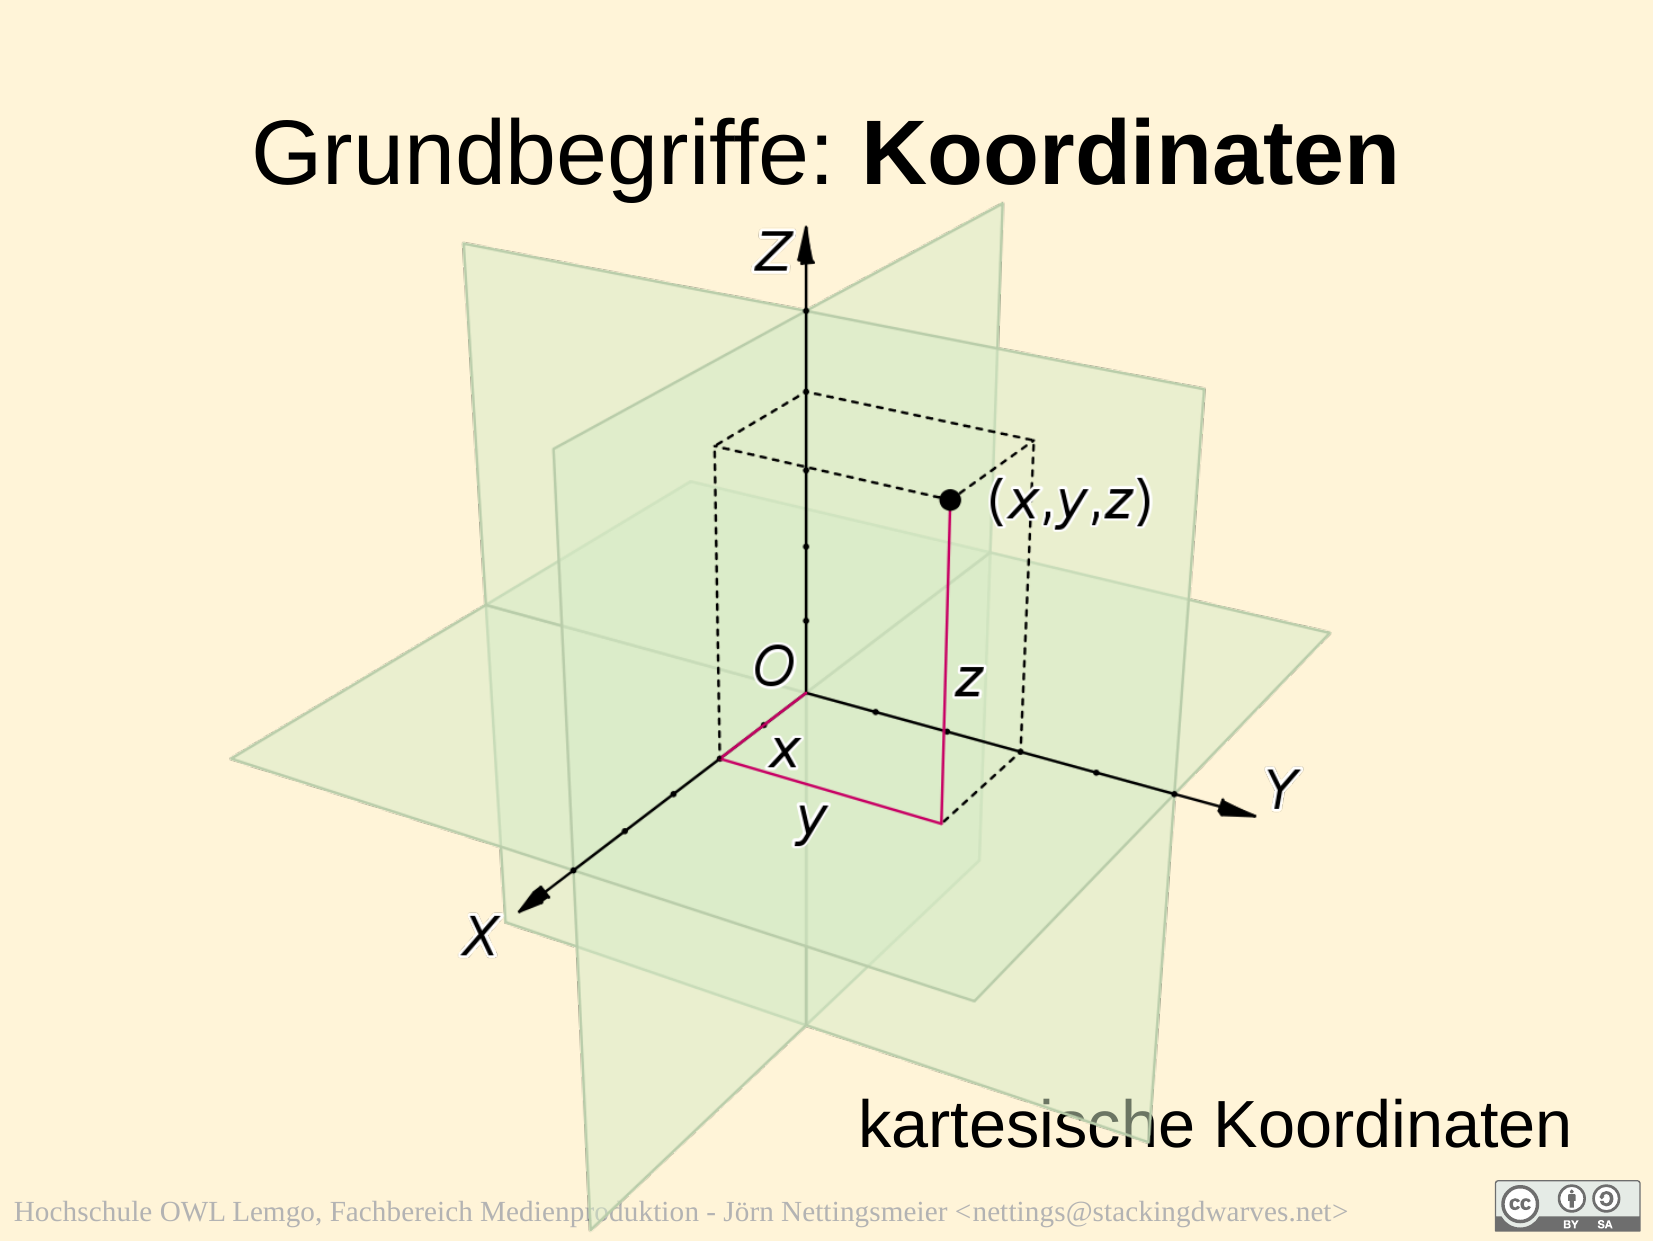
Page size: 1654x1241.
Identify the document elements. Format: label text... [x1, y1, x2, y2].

picture [225, 148, 1351, 1238]
list kartesische Koordinaten [1351, 1087, 1651, 1201]
title Grundbegriffe: Koordinaten [82, 49, 1571, 257]
